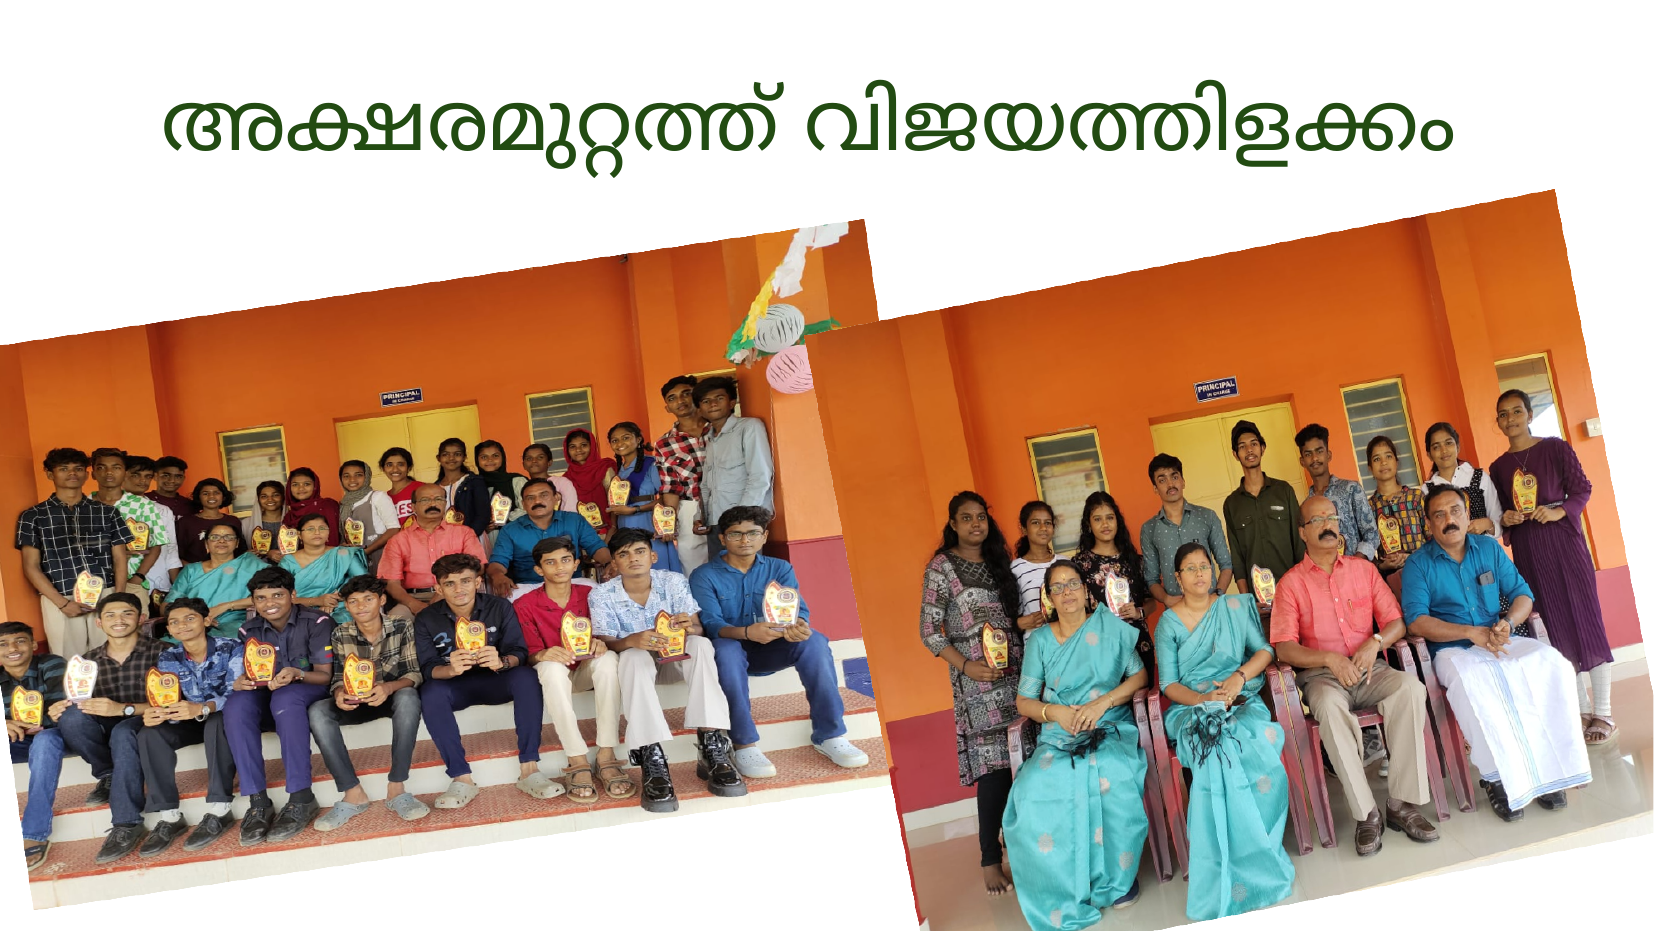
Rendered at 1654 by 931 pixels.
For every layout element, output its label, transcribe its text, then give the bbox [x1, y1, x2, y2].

picture [0, 188, 1654, 931]
text_box അക്ഷരമുറ്റത്ത് വിജയത്തിളക്കം [94, 70, 1524, 169]
